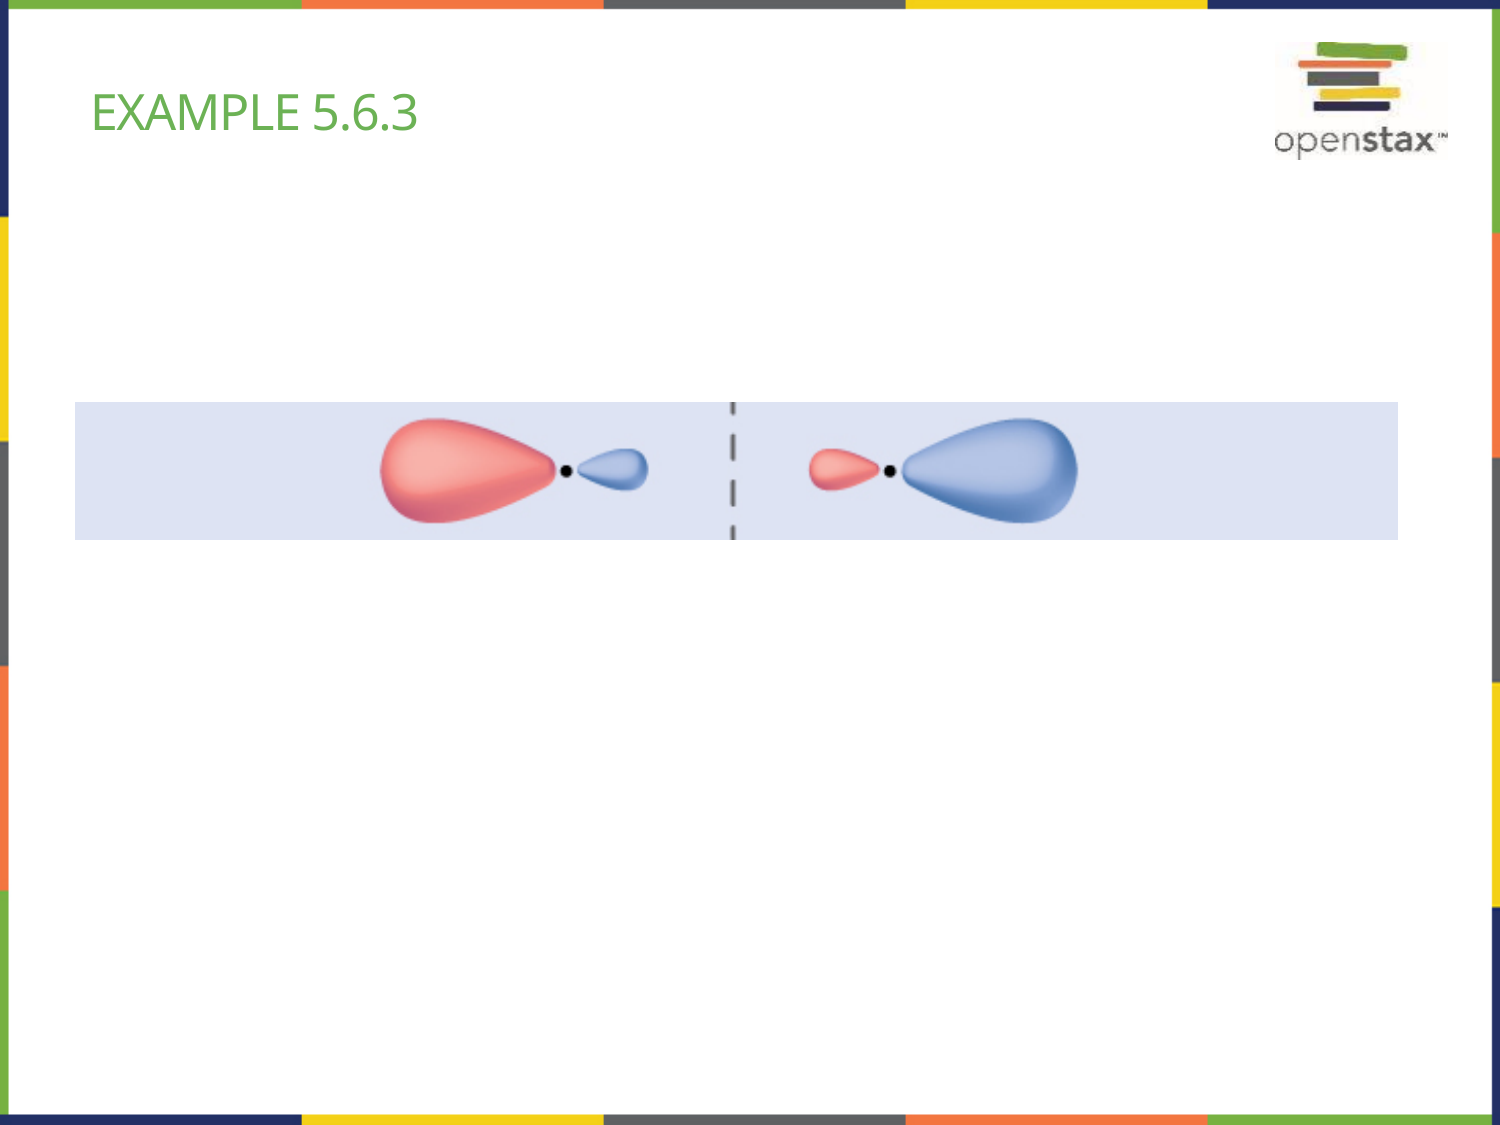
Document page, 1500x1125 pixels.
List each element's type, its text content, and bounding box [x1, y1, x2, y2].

picture [0, 0, 1500, 1125]
title Example 5.6.3 [75, 39, 1398, 148]
